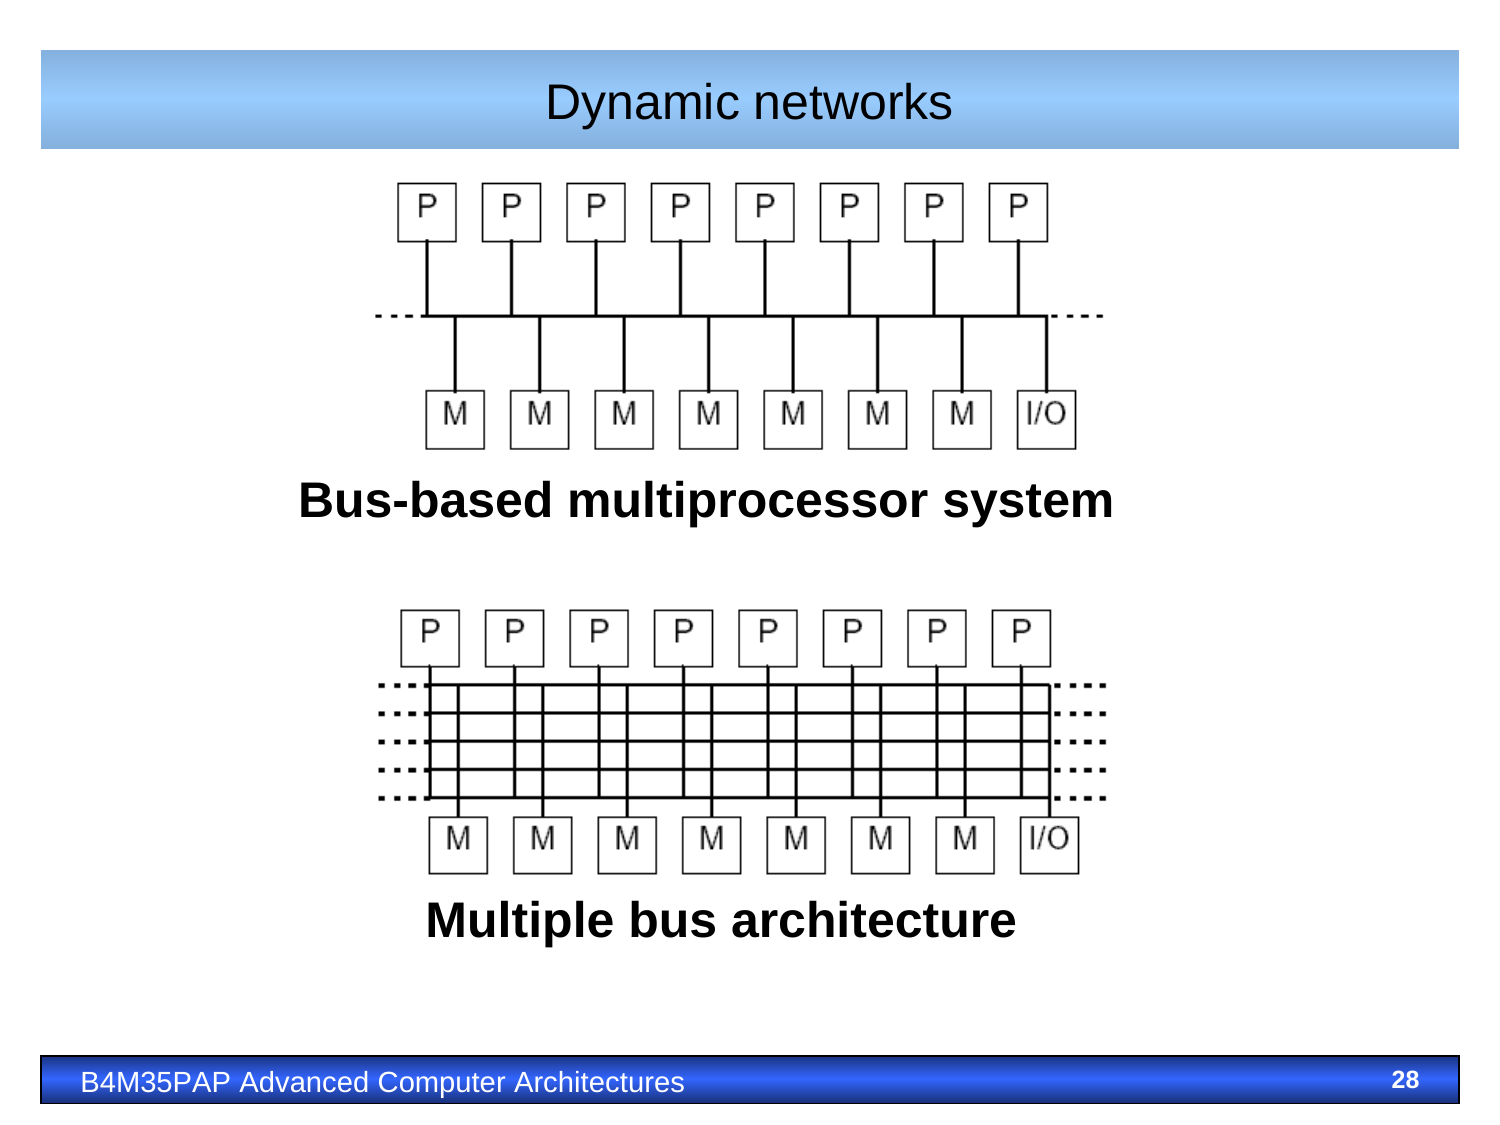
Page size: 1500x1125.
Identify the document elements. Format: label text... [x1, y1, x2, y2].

text_box Multiple bus architecture [410, 880, 1033, 956]
chart [371, 602, 1114, 881]
title Dynamic networks [41, 50, 1459, 149]
text_box Bus-based multiprocessor system [283, 460, 1222, 535]
chart [371, 172, 1111, 460]
